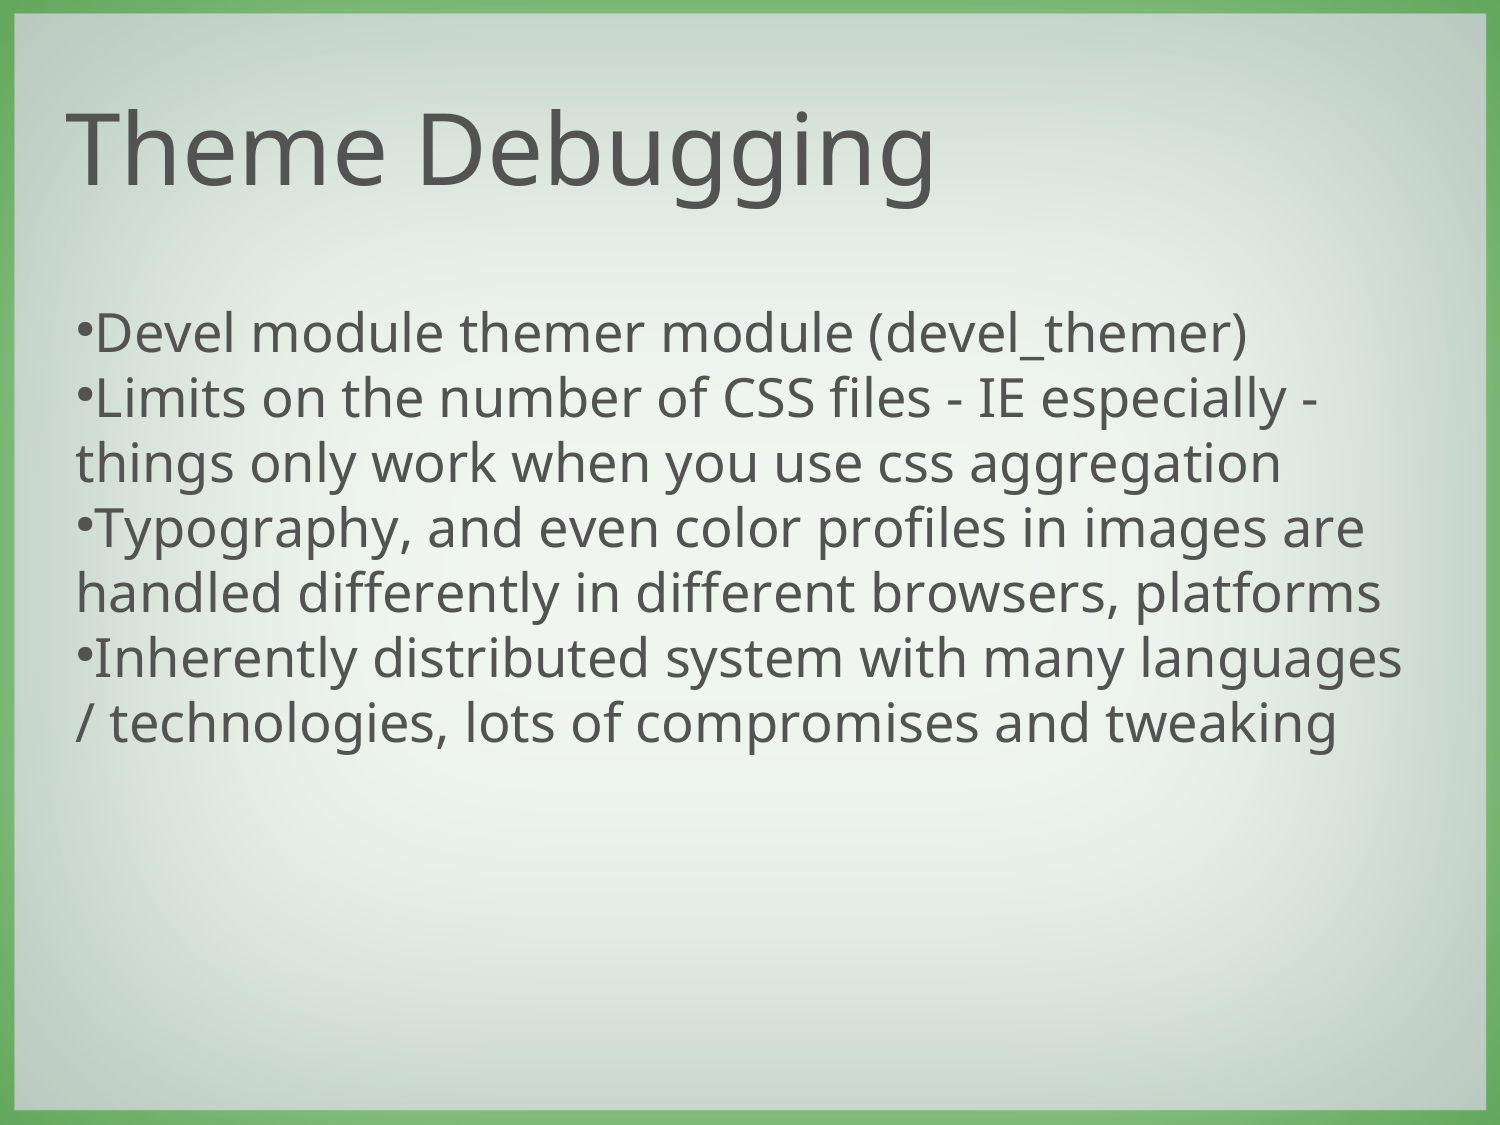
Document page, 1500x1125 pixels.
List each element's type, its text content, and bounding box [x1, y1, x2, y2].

picture [0, 0, 1500, 1125]
title Theme Debugging [50, 63, 1457, 228]
list [46, 201, 1453, 1006]
text_box Devel module themer module (devel_themer) Limits on the number of CSS files - IE especially - things only work when you use css aggregation Typography, and even color profiles in images are handled differently in different browsers, platforms Inherently distributed system with many languages / technologies, lots of compromises and tweaking [60, 225, 1428, 1107]
